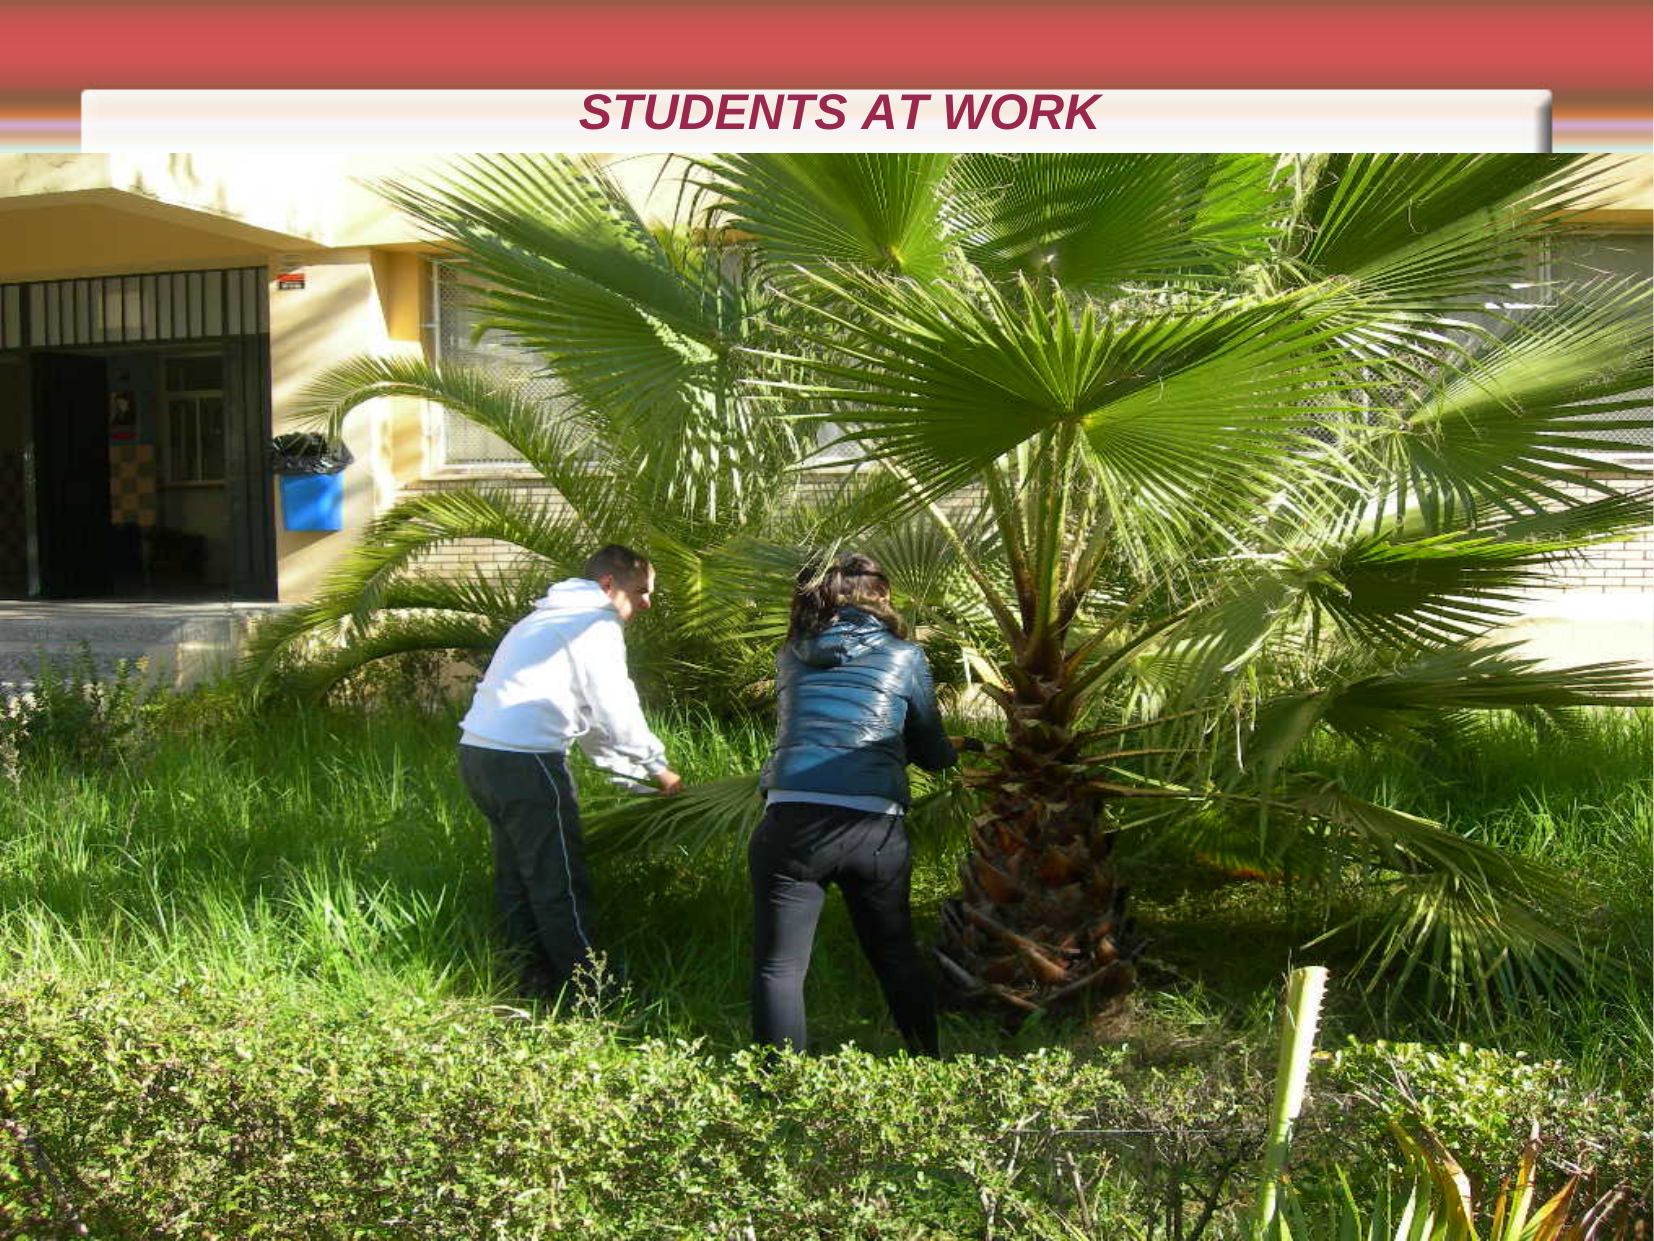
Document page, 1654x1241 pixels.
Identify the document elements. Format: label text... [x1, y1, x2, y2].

picture [0, 153, 1654, 1241]
title STUDENTS AT WORK [0, 0, 1654, 153]
